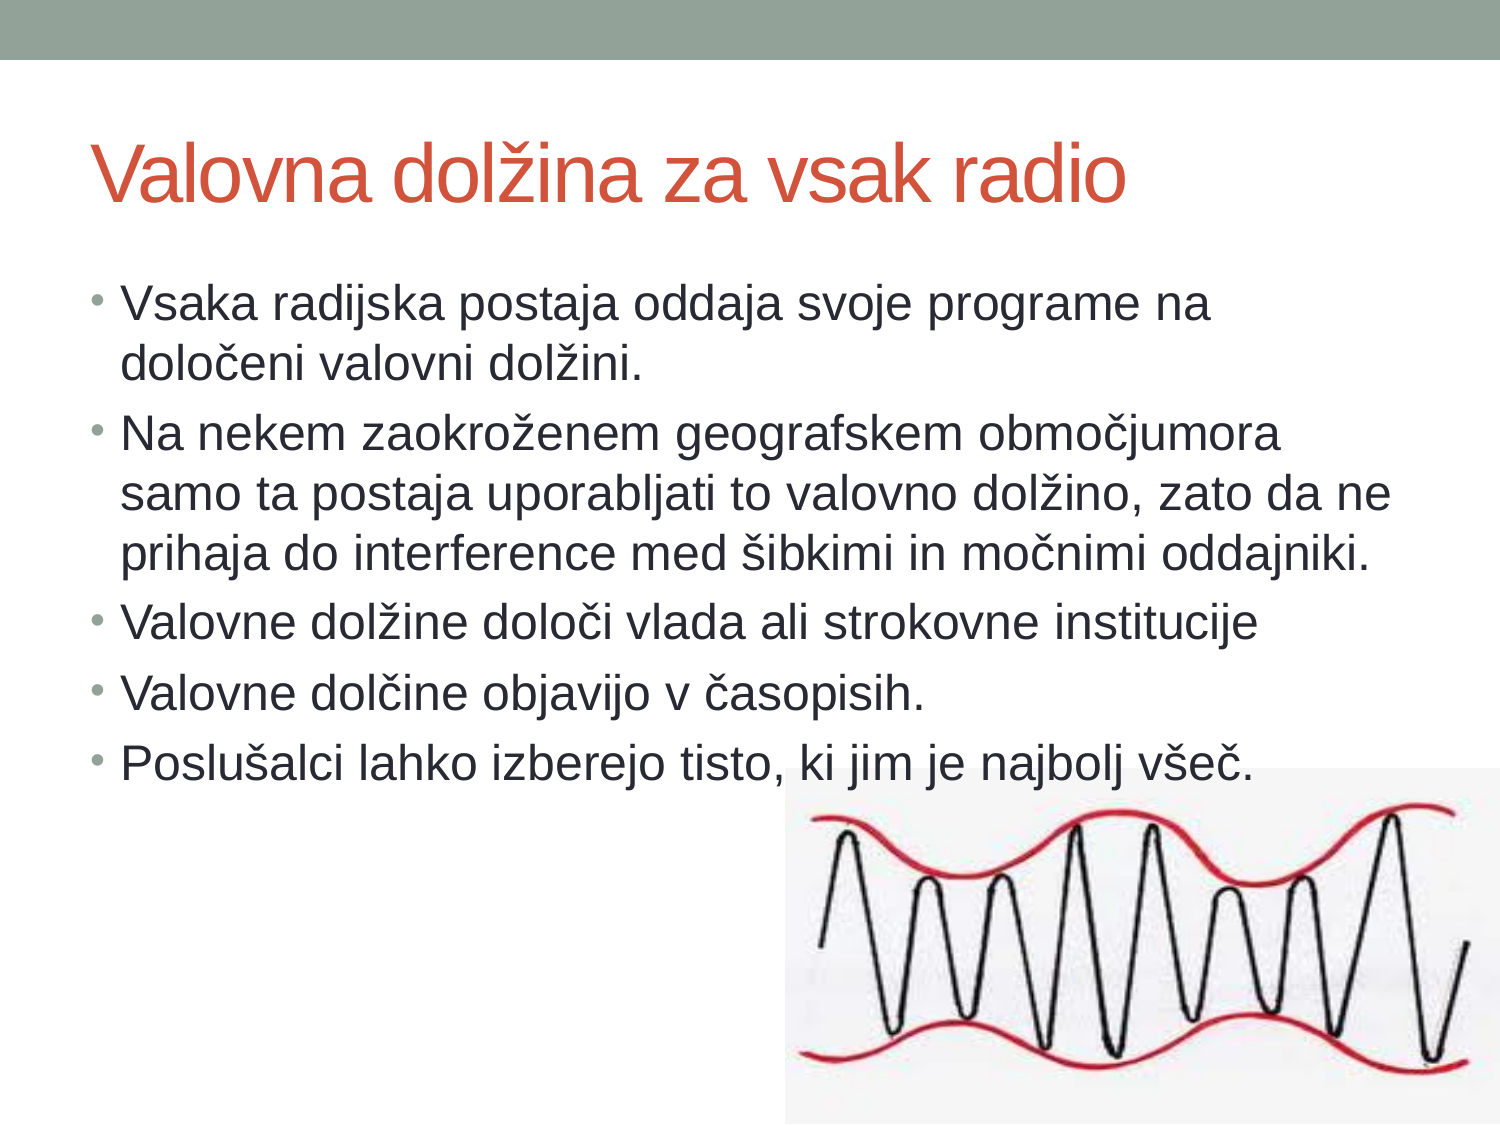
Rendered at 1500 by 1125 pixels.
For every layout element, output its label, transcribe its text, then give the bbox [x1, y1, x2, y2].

title Valovna dolžina za vsak radio [75, 87, 1425, 250]
list Vsaka radijska postaja oddaja svoje programe na določeni valovni dolžini. Na nekem zaokroženem geografskem območjumora samo ta postaja uporabljati to valovno dolžino, zato da ne prihaja do interference med šibkimi in močnimi oddajniki. Valovne dolžine določi vlada ali strokovne institucije Valovne dolčine objavijo v časopisih. Poslušalci lahko izberejo tisto, ki jim je najbolj všeč. [75, 262, 1425, 1063]
picture [785, 768, 1500, 1124]
